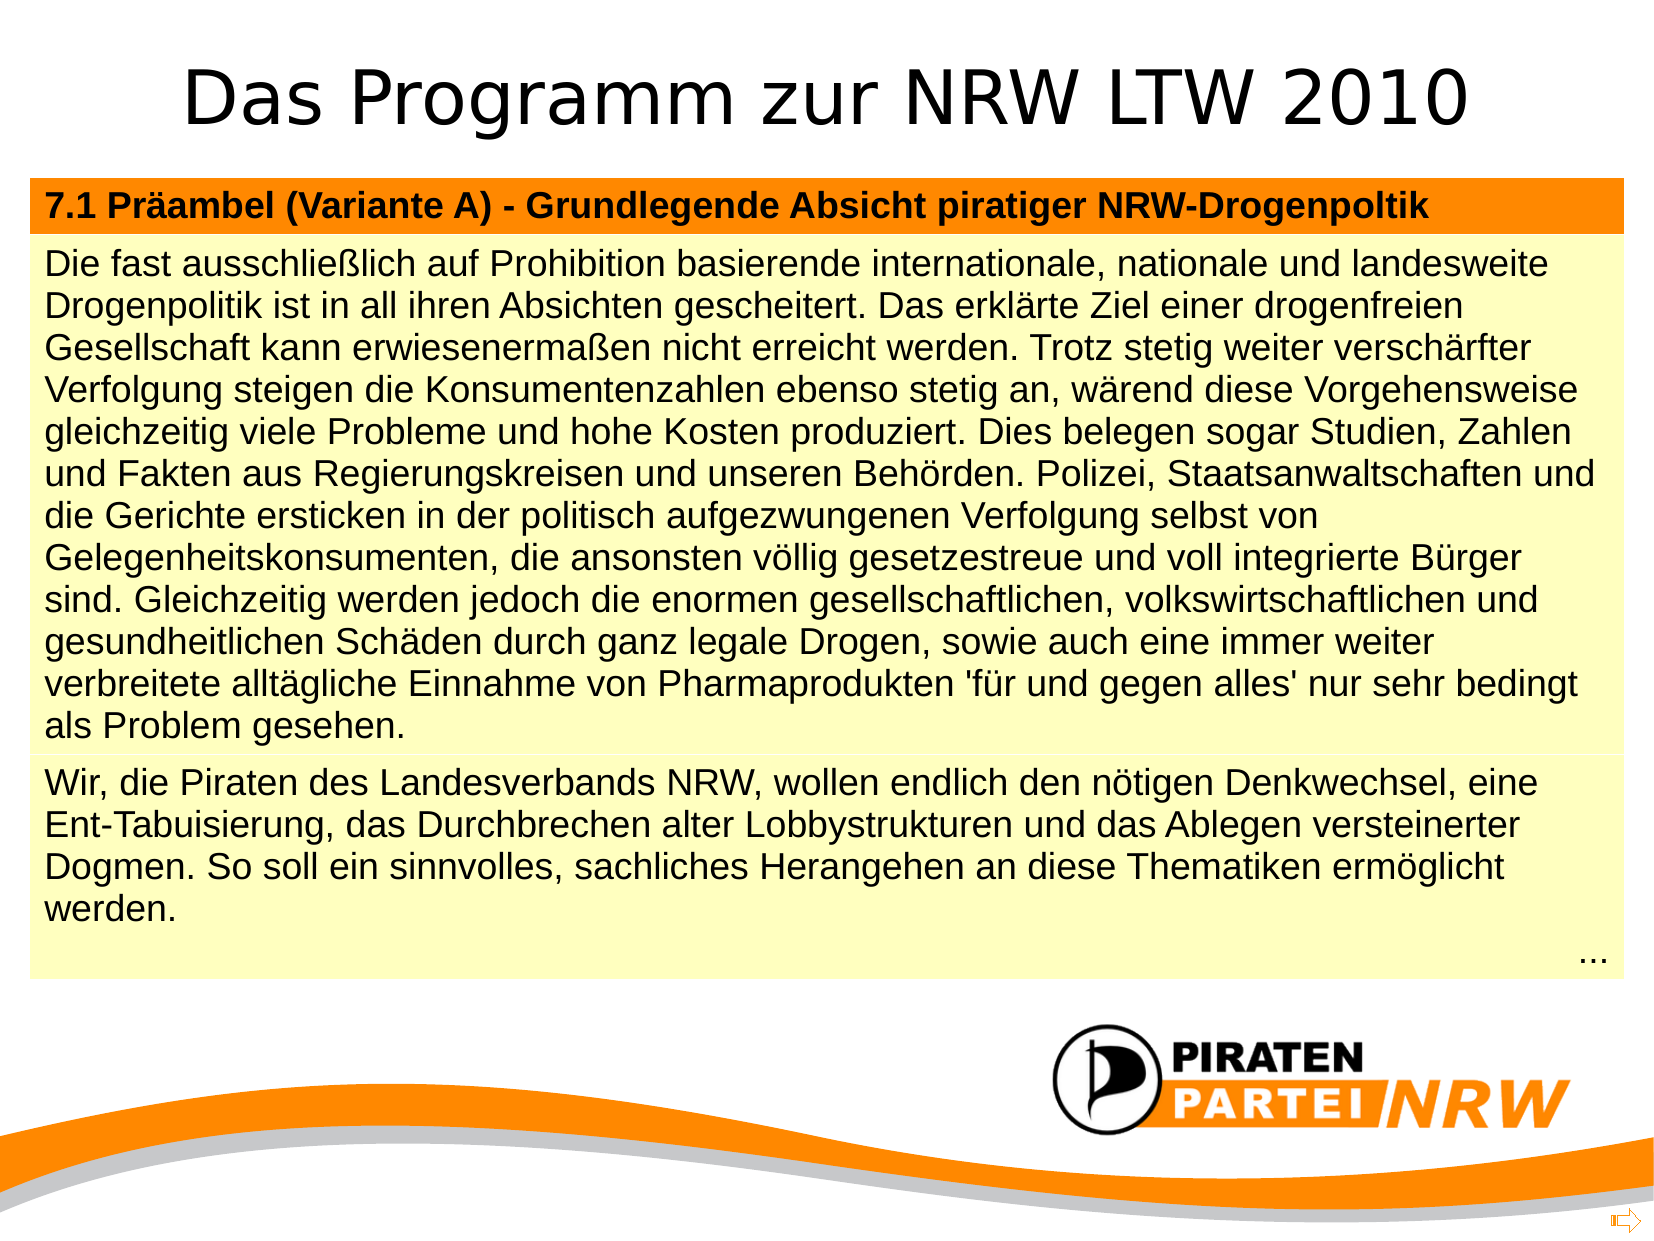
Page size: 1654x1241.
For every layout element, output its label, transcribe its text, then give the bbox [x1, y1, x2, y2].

table_cell Die fast ausschließlich auf Prohibition basierende internationale, nationale und landesweite Drogenpolitik ist in all ihren Absichten gescheitert. Das erklärte Ziel einer drogenfreien Gesellschaft kann erwiesenermaßen nicht erreicht werden. Trotz stetig weiter verschärfter Verfolgung steigen die Konsumentenzahlen ebenso stetig an, wärend diese Vorgehensweise gleichzeitig viele Probleme und hohe Kosten produziert. Dies belegen sogar Studien, Zahlen und Fakten aus Regierungskreisen und unseren Behörden. Polizei, Staatsanwaltschaften und die Gerichte ersticken in der politisch aufgezwungenen Verfolgung selbst von Gelegenheitskonsumenten, die ansonsten völlig gesetzestreue und voll integrierte Bürger sind. Gleichzeitig werden jedoch die enormen gesellschaftlichen, volkswirtschaftlichen und gesundheitlichen Schäden durch ganz legale Drogen, sowie auch eine immer weiter verbreitete alltägliche Einnahme von Pharmaprodukten 'für und gegen alles' nur sehr bedingt als Problem gesehen. [30, 235, 1624, 754]
picture [1045, 1021, 1579, 1140]
table_cell Wir, die Piraten des Landesverbands NRW, wollen endlich den nötigen Denkwechsel, eine Ent-Tabuisierung, das Durchbrechen alter Lobbystrukturen und das Ablegen versteinerter Dogmen. So soll ein sinnvolles, sachliches Herangehen an diese Thematiken ermöglicht werden. ... [30, 755, 1624, 979]
table_header 7.1 Präambel (Variante A) - Grundlegende Absicht piratiger NRW-Drogenpoltik [30, 178, 1624, 234]
title Das Programm zur NRW LTW 2010 [82, 54, 1571, 143]
